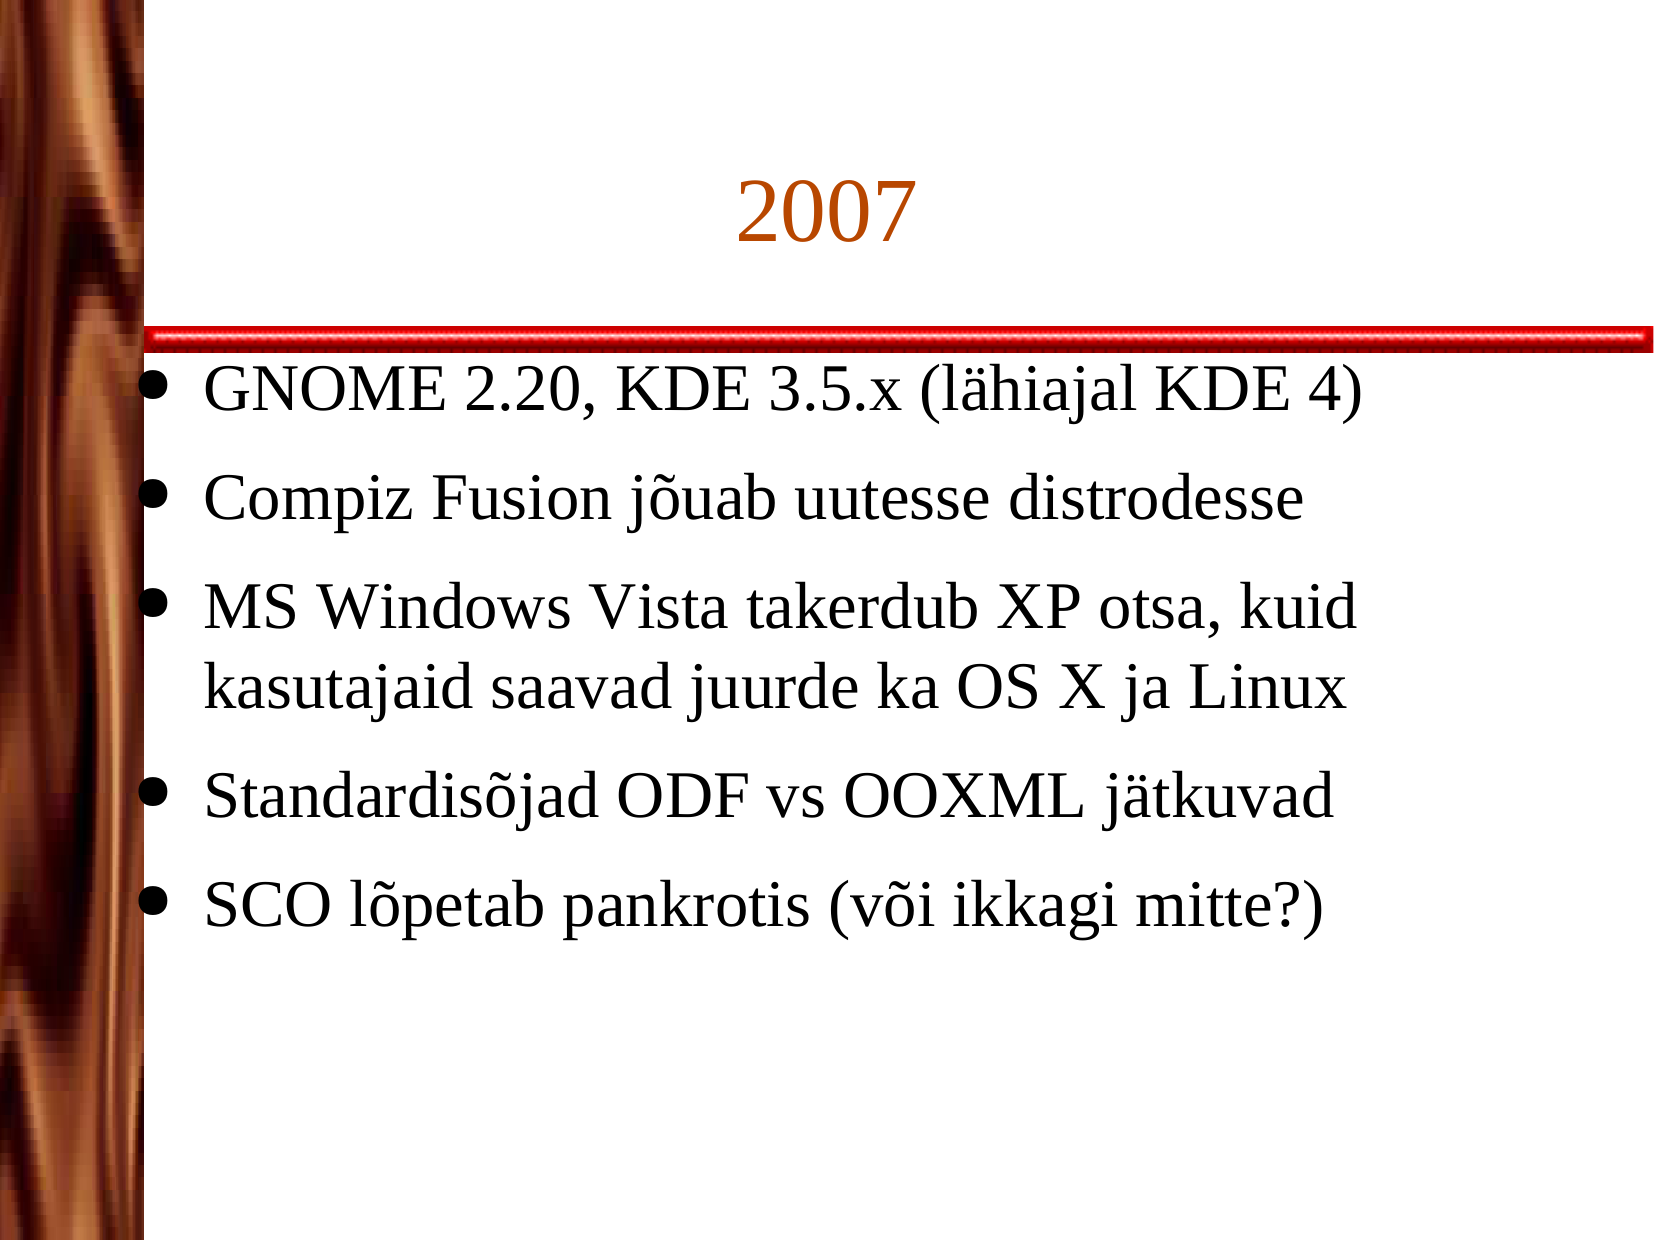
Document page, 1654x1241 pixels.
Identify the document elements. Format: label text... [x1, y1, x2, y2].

list GNOME 2.20, KDE 3.5.x (lähiajal KDE 4) Compiz Fusion jõuab uutesse distrodesse MS Windows Vista takerdub XP otsa, kuid kasutajaid saavad juurde ka OS X ja Linux Standardisõjad ODF vs OOXML jätkuvad SCO lõpetab pankrotis (või ikkagi mitte?) [121, 344, 1533, 1126]
title 2007 [121, 100, 1533, 312]
picture [0, 0, 1654, 1240]
